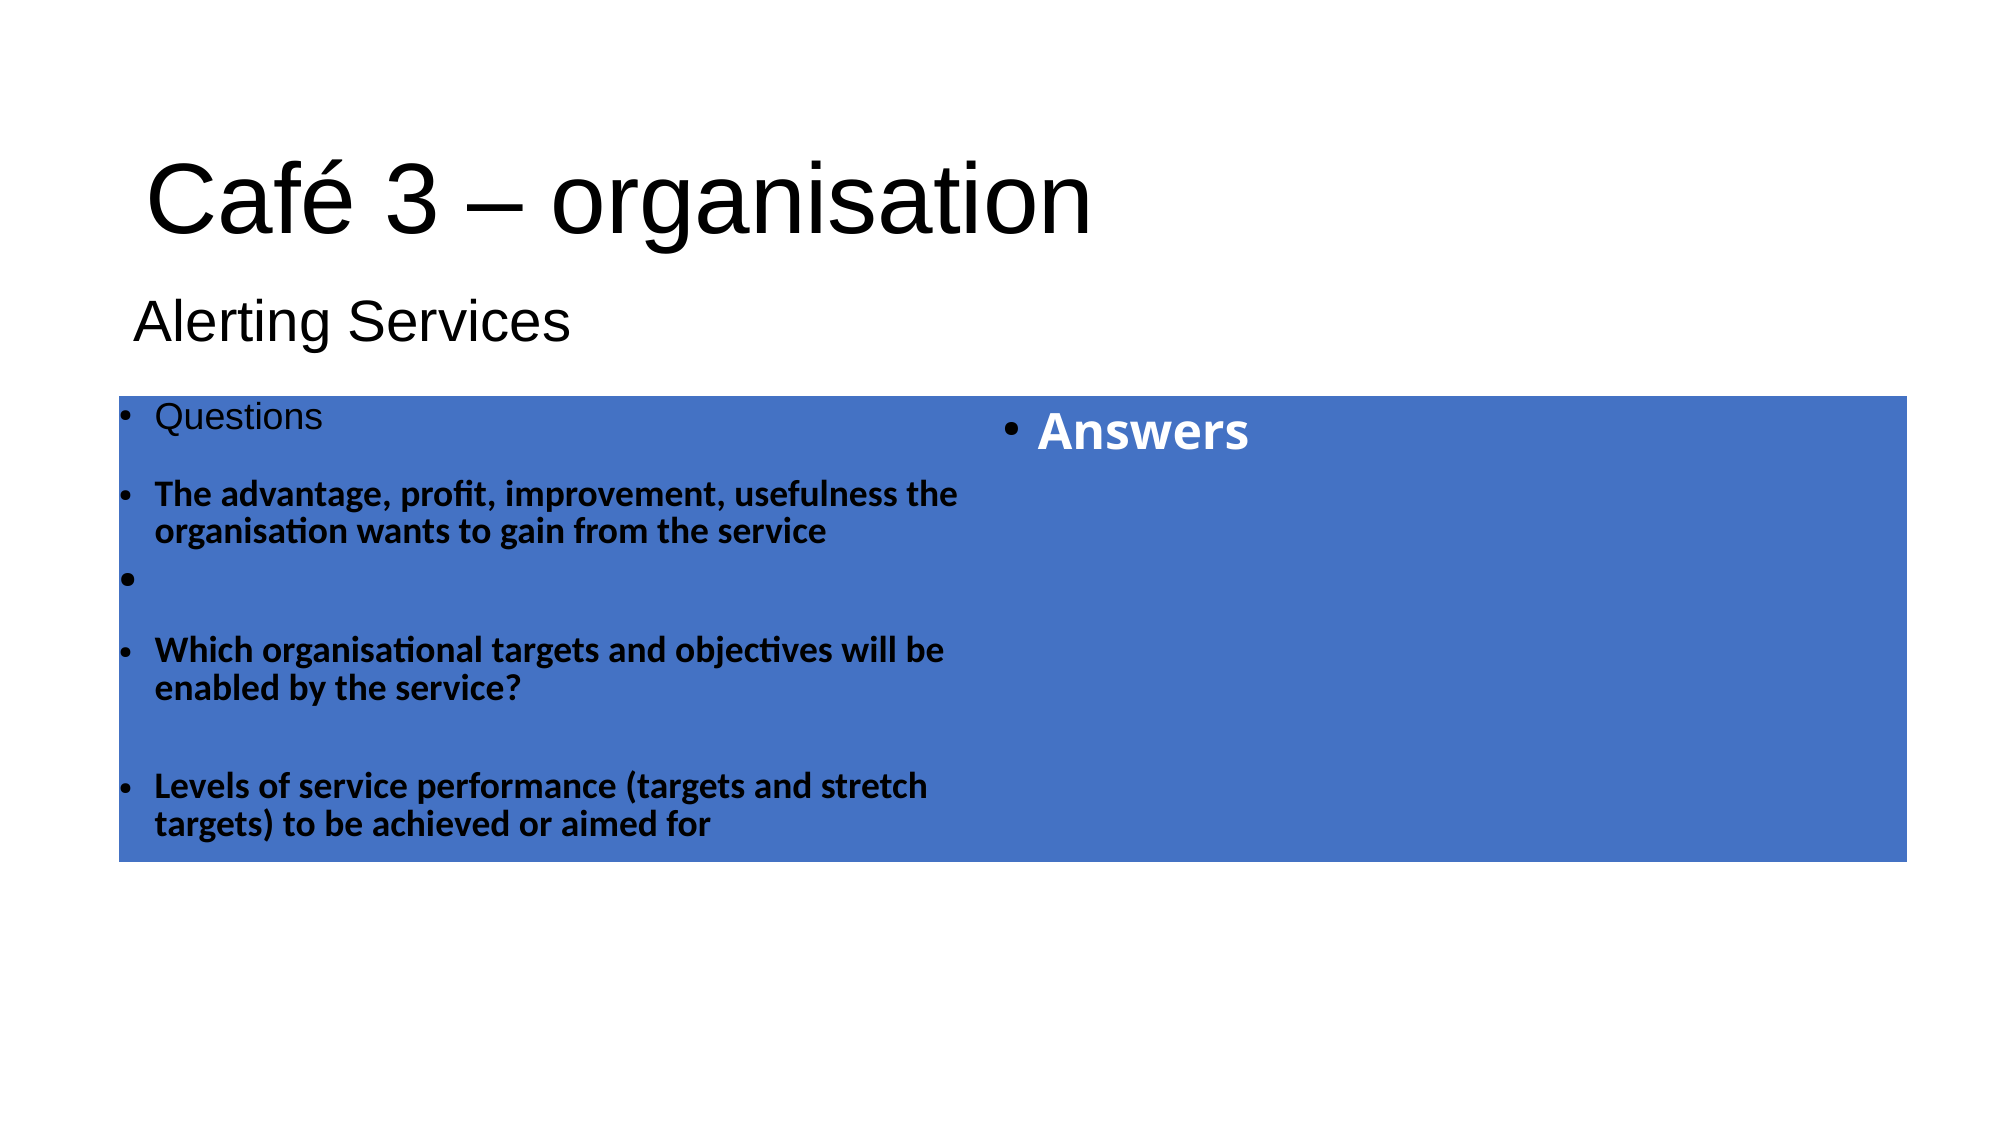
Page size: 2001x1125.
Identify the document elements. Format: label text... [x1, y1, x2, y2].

table_cell The advantage, profit, improvement, usefulness the organisation wants to gain from the service [119, 478, 1002, 635]
title Café 3 – organisation [119, 66, 1750, 263]
subtitle Alerting Services [119, 283, 1780, 375]
table_cell [1002, 478, 1907, 635]
table_header Questions [119, 396, 1002, 478]
table_header Answers [1002, 396, 1907, 478]
table_cell [1002, 771, 1907, 862]
table_cell Which organisational targets and objectives will be enabled by the service? [119, 635, 1002, 771]
table_cell [1002, 635, 1907, 771]
table_cell Levels of service performance (targets and stretch targets) to be achieved or aimed for [119, 771, 1002, 862]
